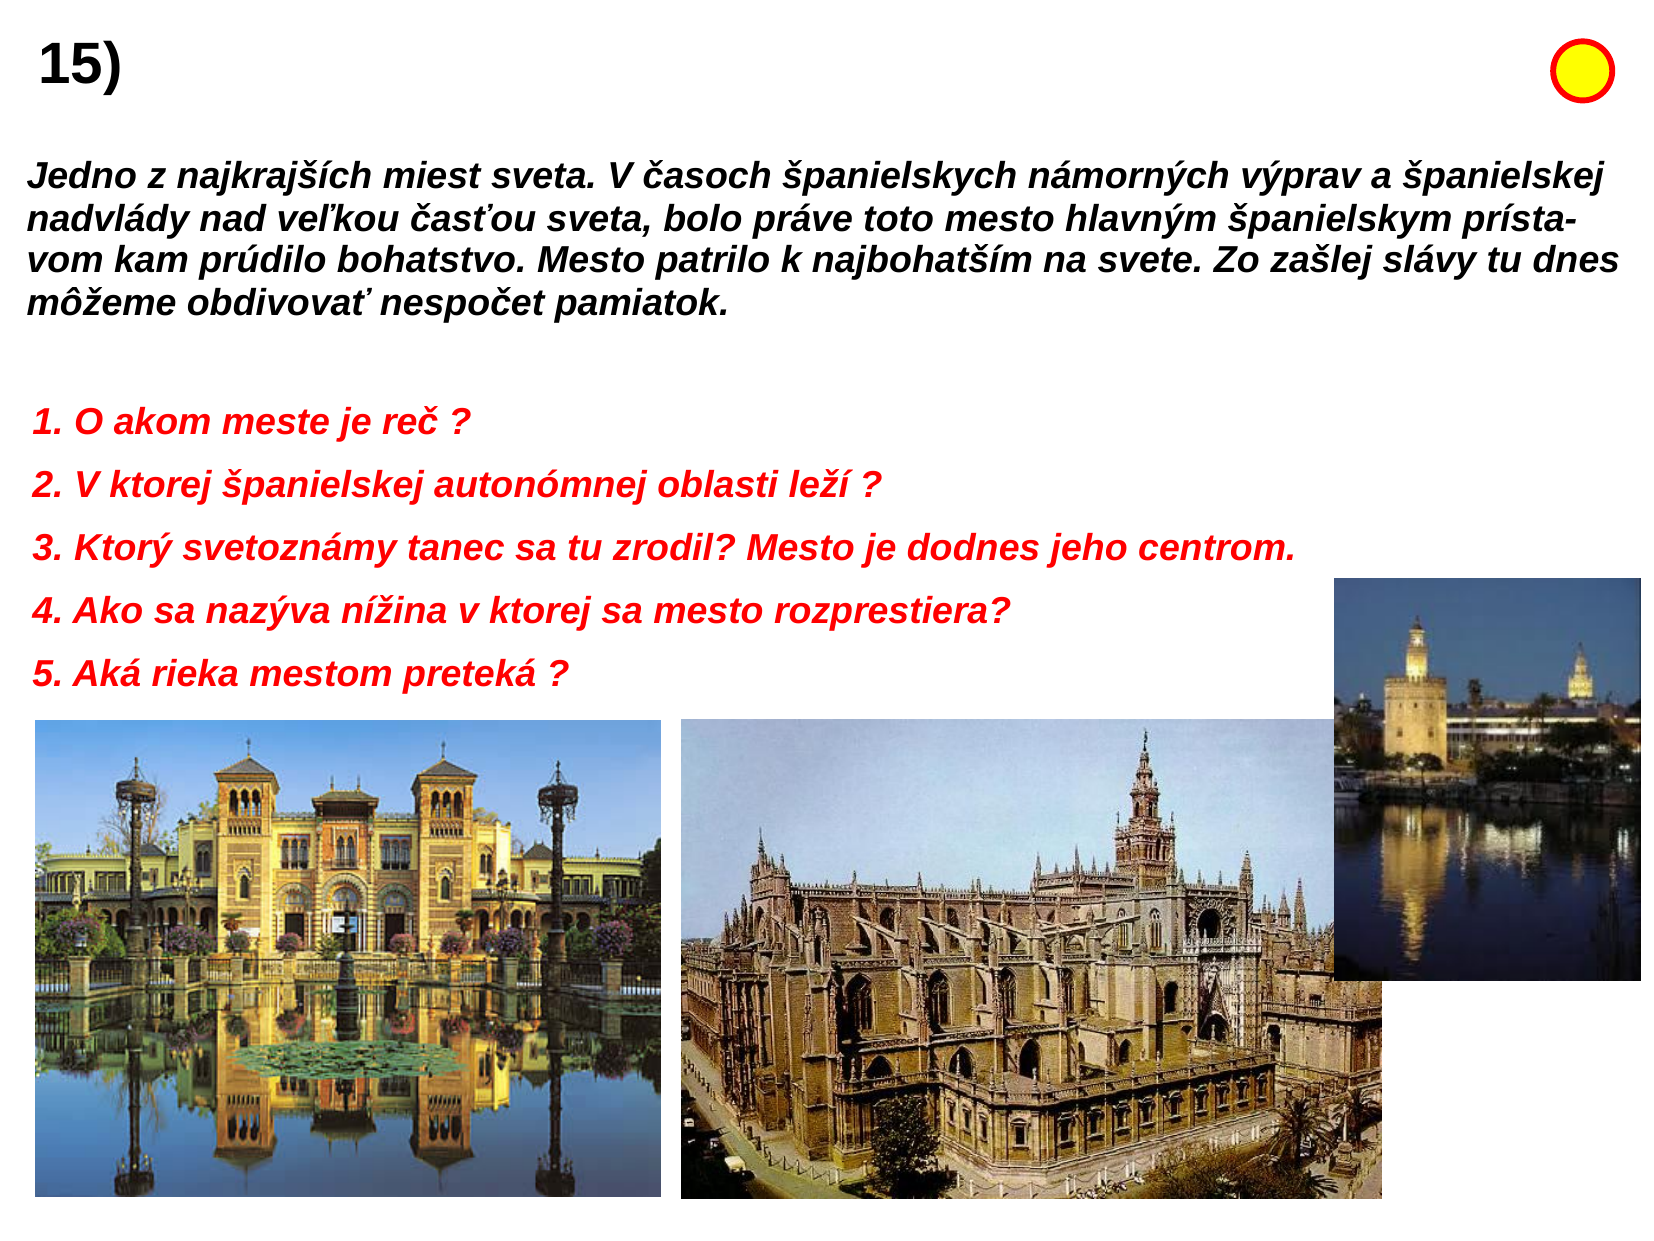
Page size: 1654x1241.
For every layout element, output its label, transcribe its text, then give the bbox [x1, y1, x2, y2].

picture [35, 720, 661, 1197]
text_box 1. O akom meste je reč ? 2. V ktorej španielskej autonómnej oblasti leží ? 3. Ktorý svetoznámy tanec sa tu zrodil? Mesto je dodnes jeho centrom. 4. Ako sa nazýva nížina v ktorej sa mesto rozprestiera? 5. Aká rieka mestom preteká ? [17, 372, 1589, 744]
text_box [1553, 41, 1613, 101]
text_box 15) [23, 23, 1123, 104]
picture [681, 578, 1641, 1199]
text_box Jedno z najkrajších miest sveta. V časoch španielskych námorných výprav a španielskej nadvlády nad veľkou časťou sveta, bolo práve toto mesto hlavným španielskym prísta- vom kam prúdilo bohatstvo. Mesto patrilo k najbohatším na svete. Zo zašlej slávy tu dnes môžeme obdivovať nespočet pamiatok. [11, 147, 1642, 331]
